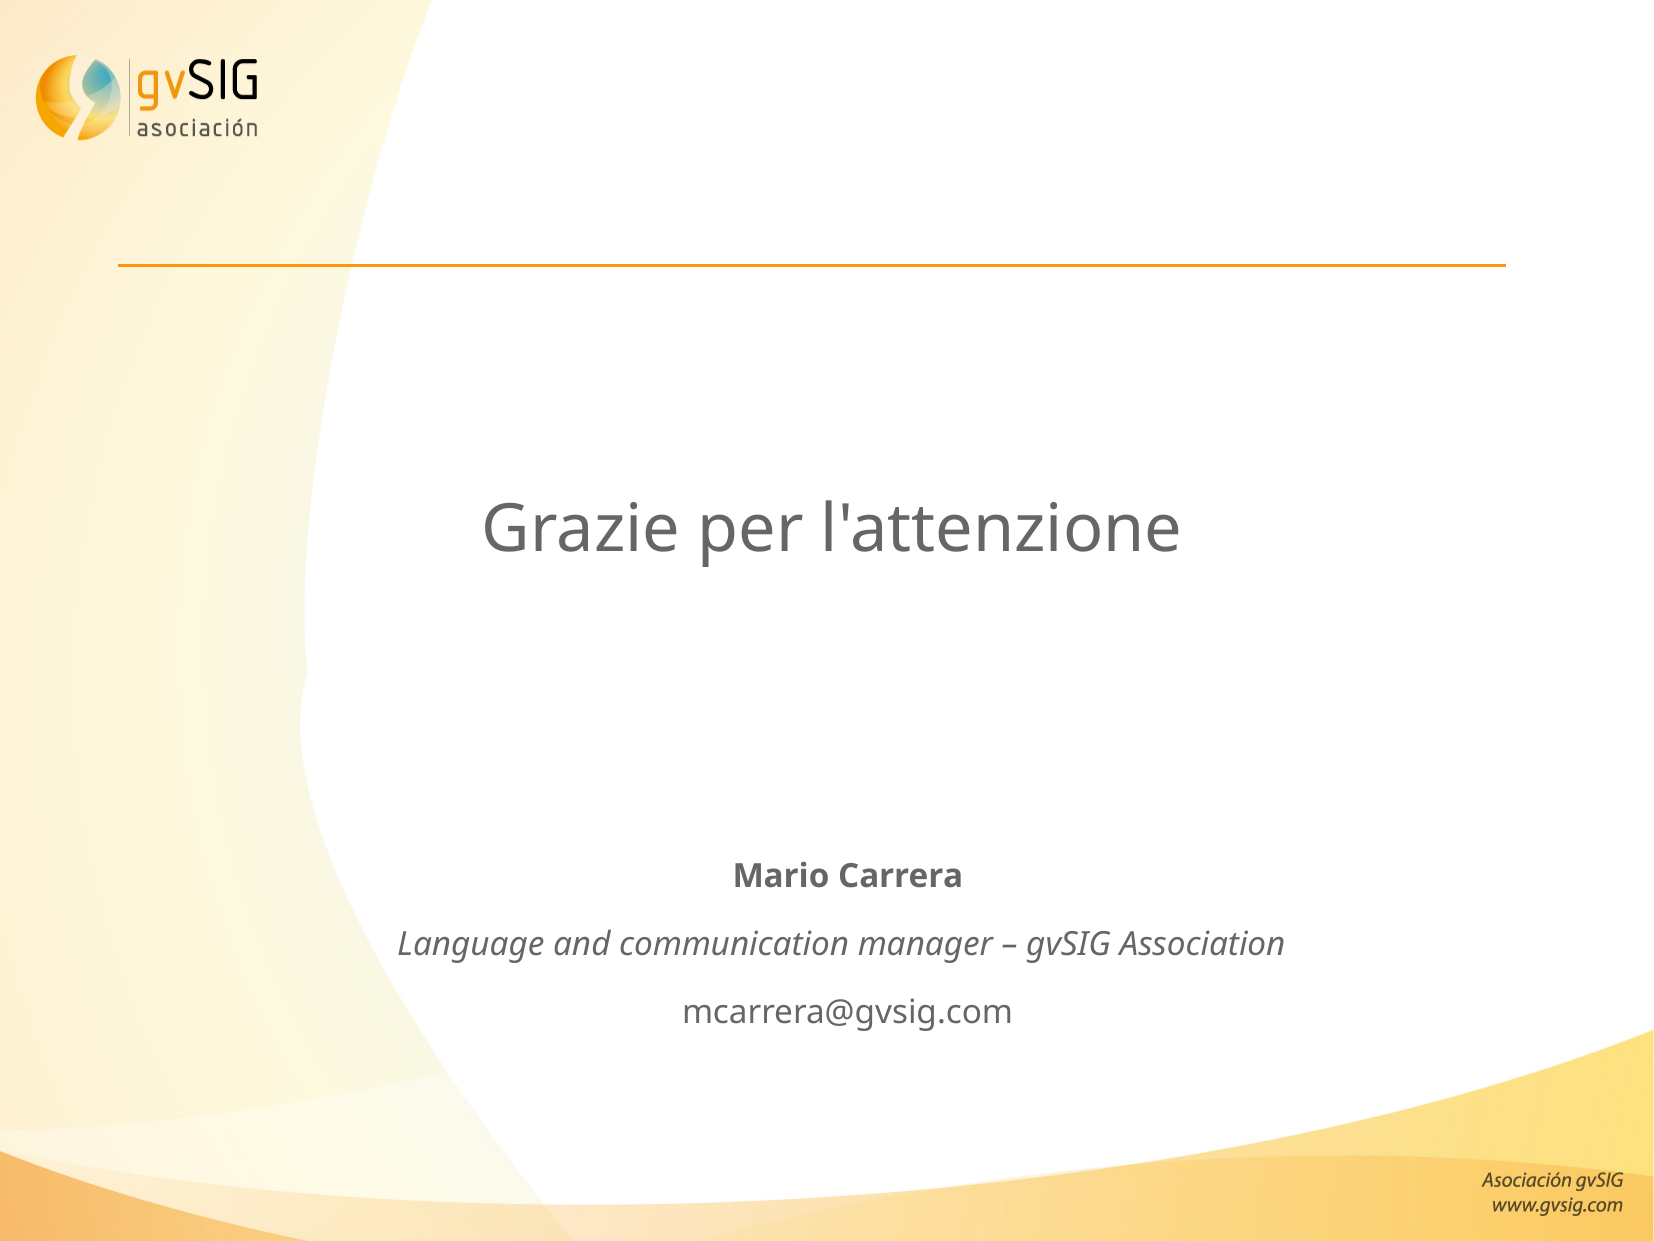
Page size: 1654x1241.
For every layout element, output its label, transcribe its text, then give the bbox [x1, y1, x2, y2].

text_box Mario Carrera Language and communication manager – gvSIG Association mcarrera@gvsig.com [324, 822, 1360, 991]
title Grazie per l'attenzione [117, 422, 1548, 630]
title [118, 177, 1607, 276]
picture [0, 0, 1654, 1241]
